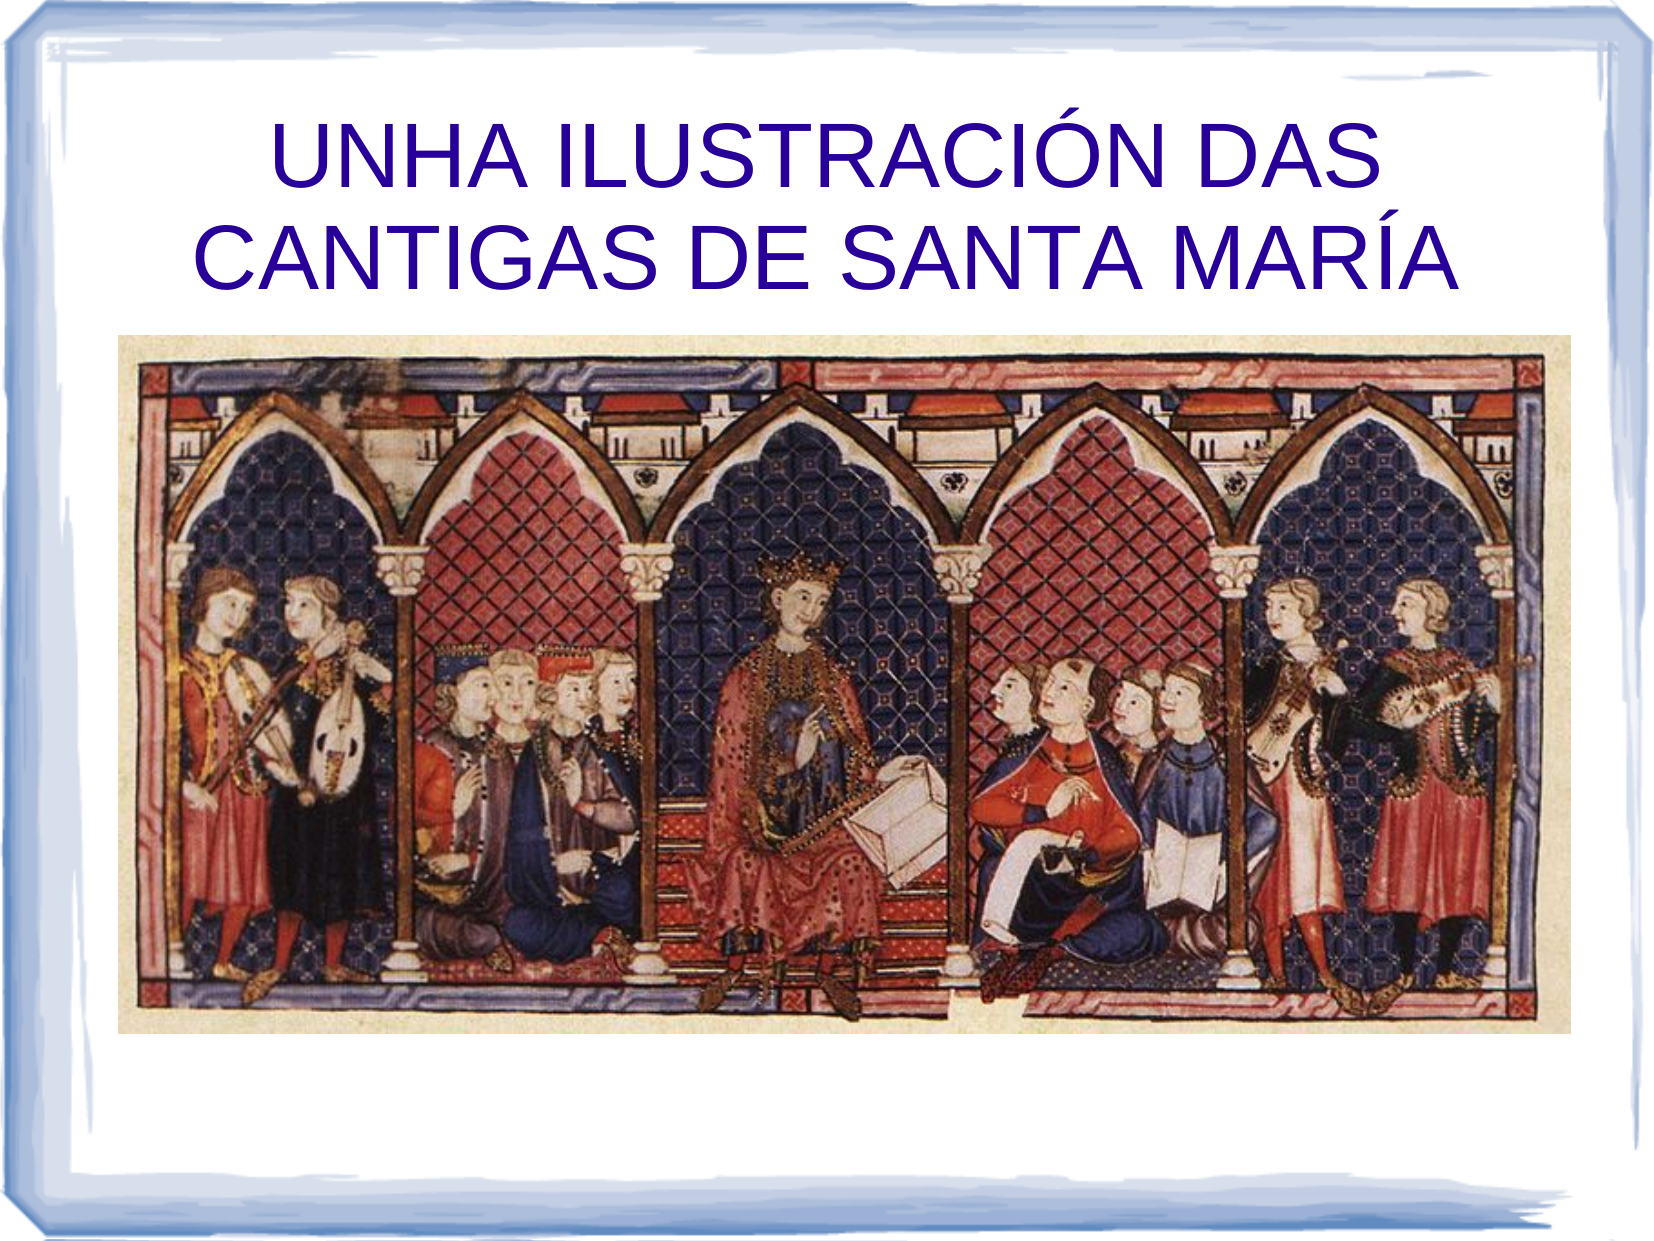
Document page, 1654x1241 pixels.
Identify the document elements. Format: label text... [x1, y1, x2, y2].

title UNHA ILUSTRACIÓN DAS CANTIGAS DE SANTA MARÍA [147, 104, 1506, 310]
picture [0, 0, 1654, 1241]
